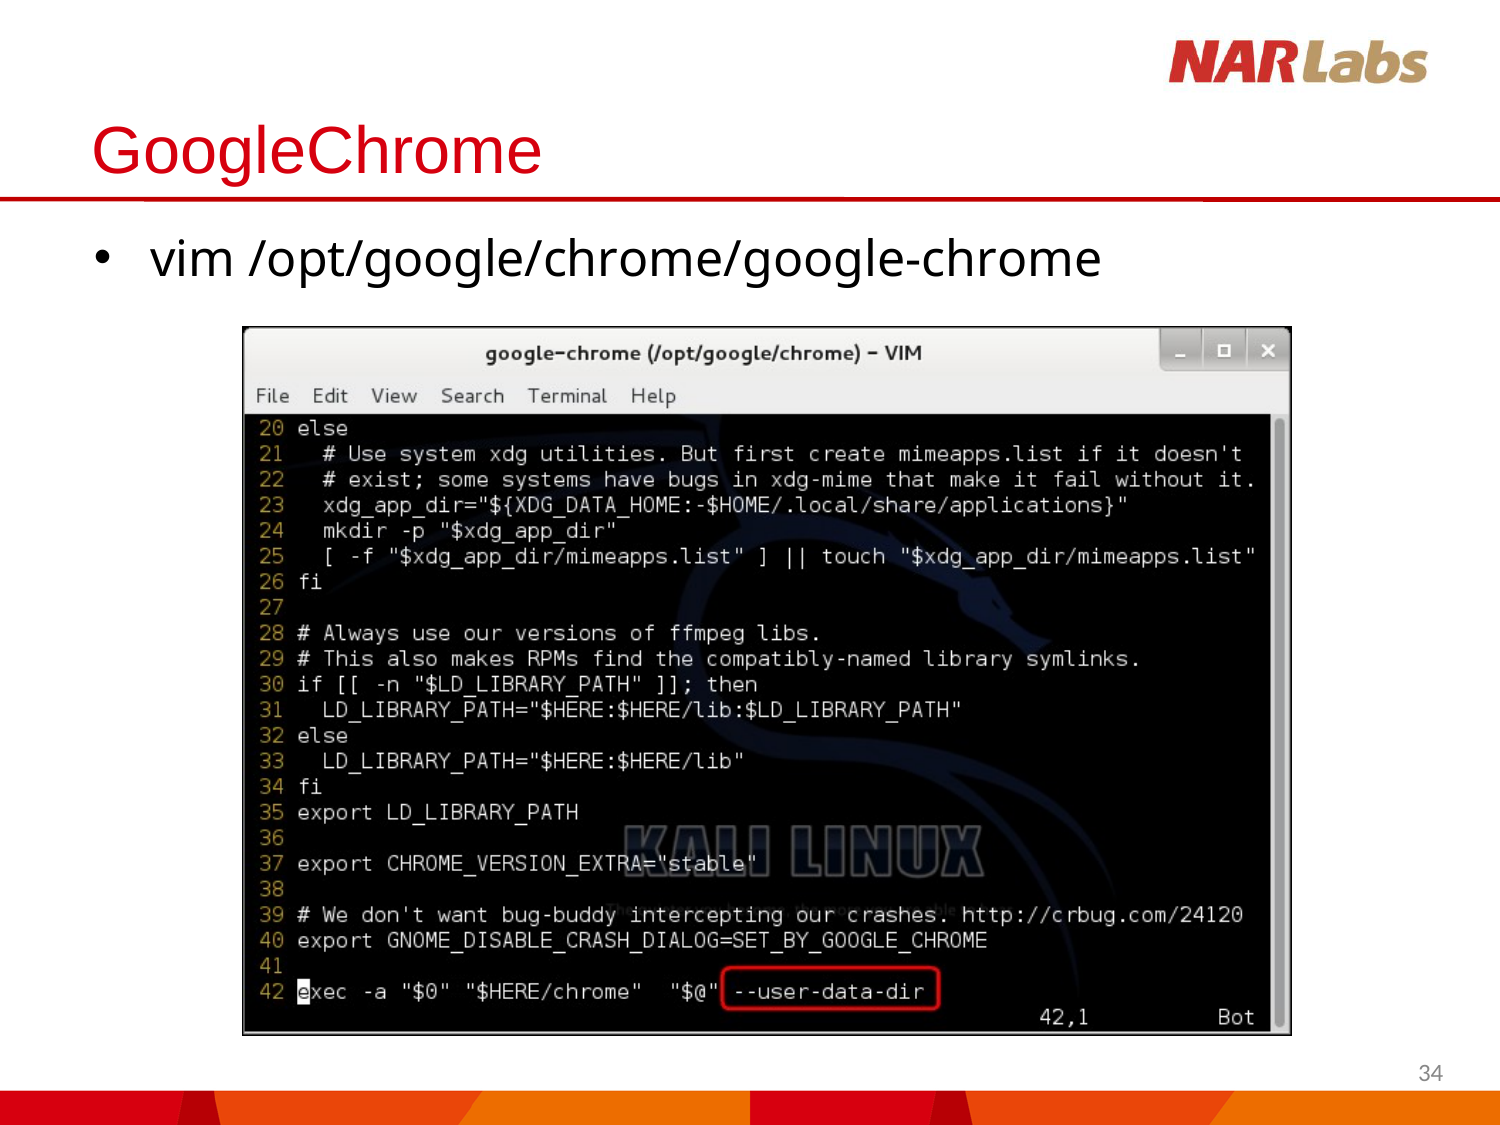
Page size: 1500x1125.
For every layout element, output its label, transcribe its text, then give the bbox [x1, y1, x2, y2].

text_box [242, 326, 1292, 1035]
text_box GoogleChrome [89, 107, 546, 189]
text_box vim /opt/google/chrome/google-chrome [89, 226, 1128, 288]
text_box 31 [1414, 1056, 1448, 1090]
